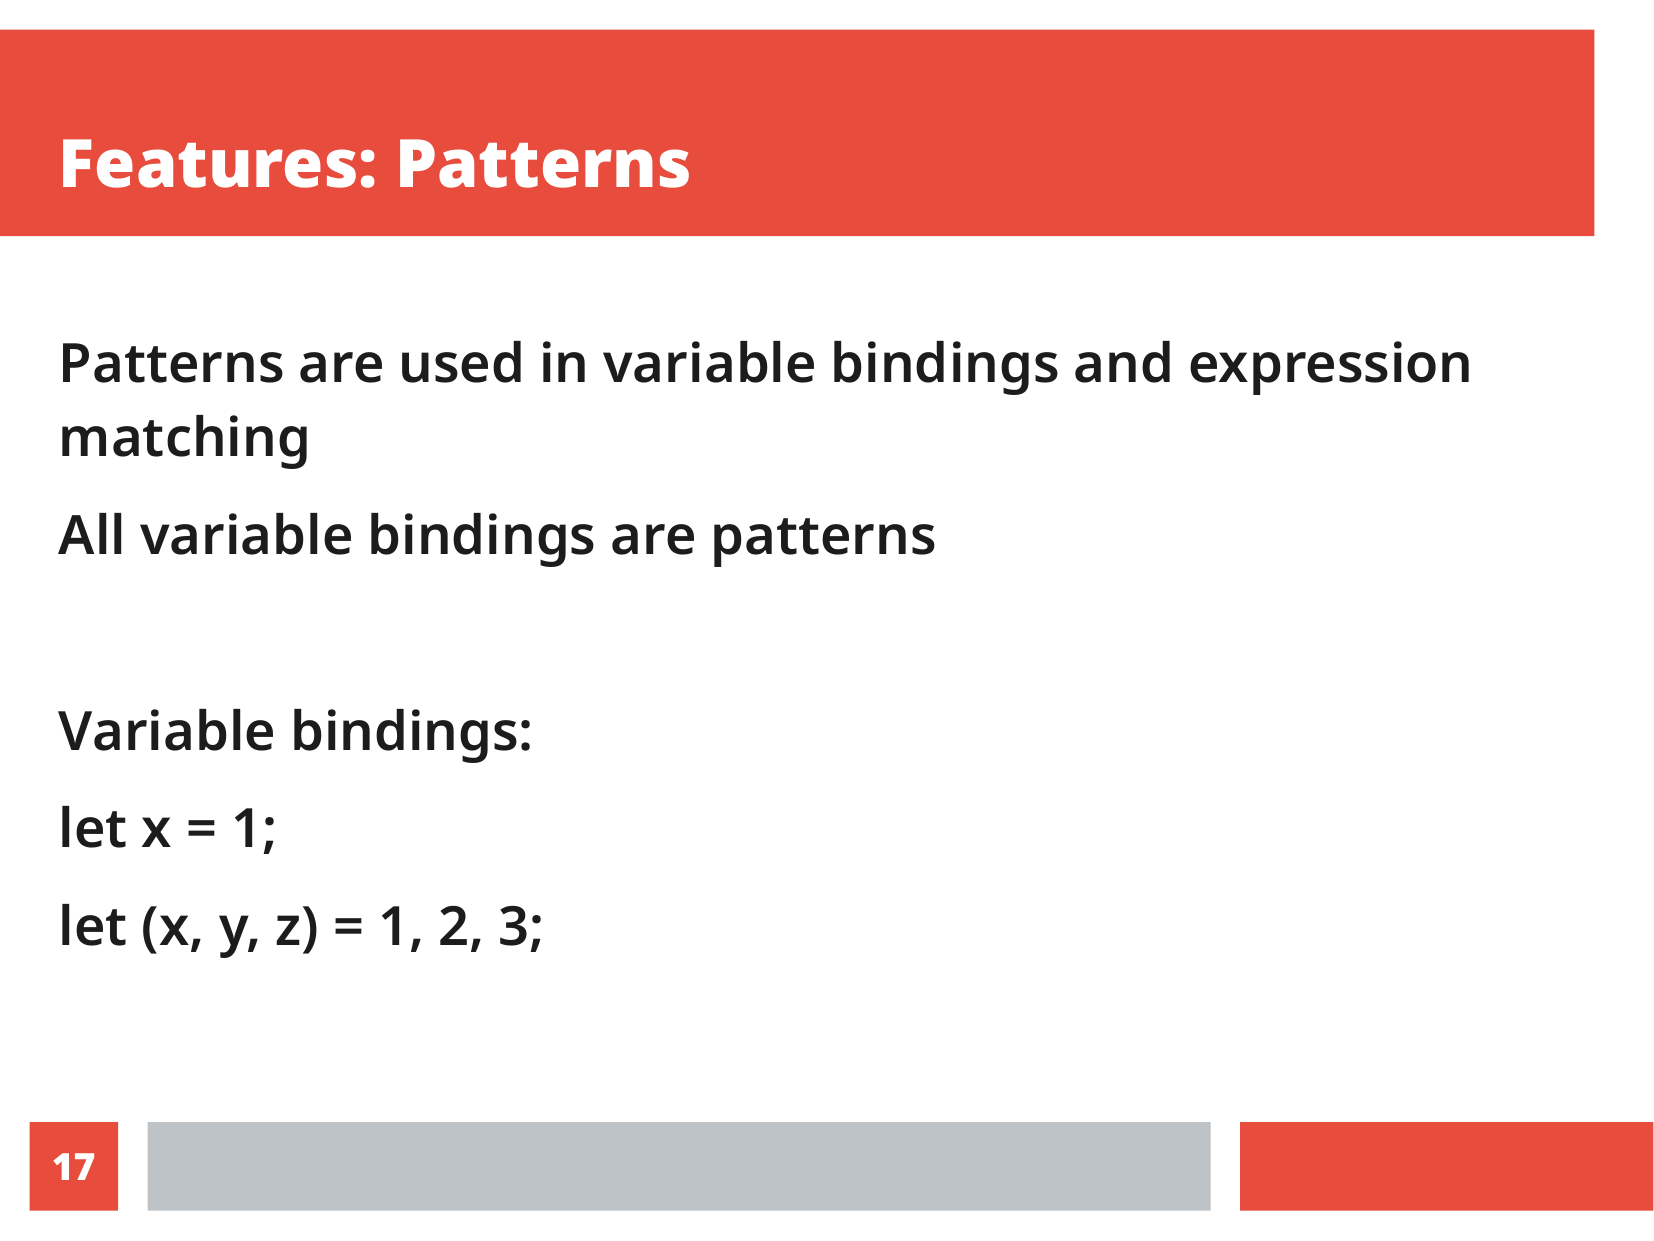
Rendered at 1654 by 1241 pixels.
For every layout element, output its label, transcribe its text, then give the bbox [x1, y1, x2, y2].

list Patterns are used in variable bindings and expression matching All variable bindings are patterns Variable bindings: let x = 1; let (x, y, z) = 1, 2, 3; [59, 324, 1565, 1093]
title Features: Patterns [59, 59, 1595, 207]
